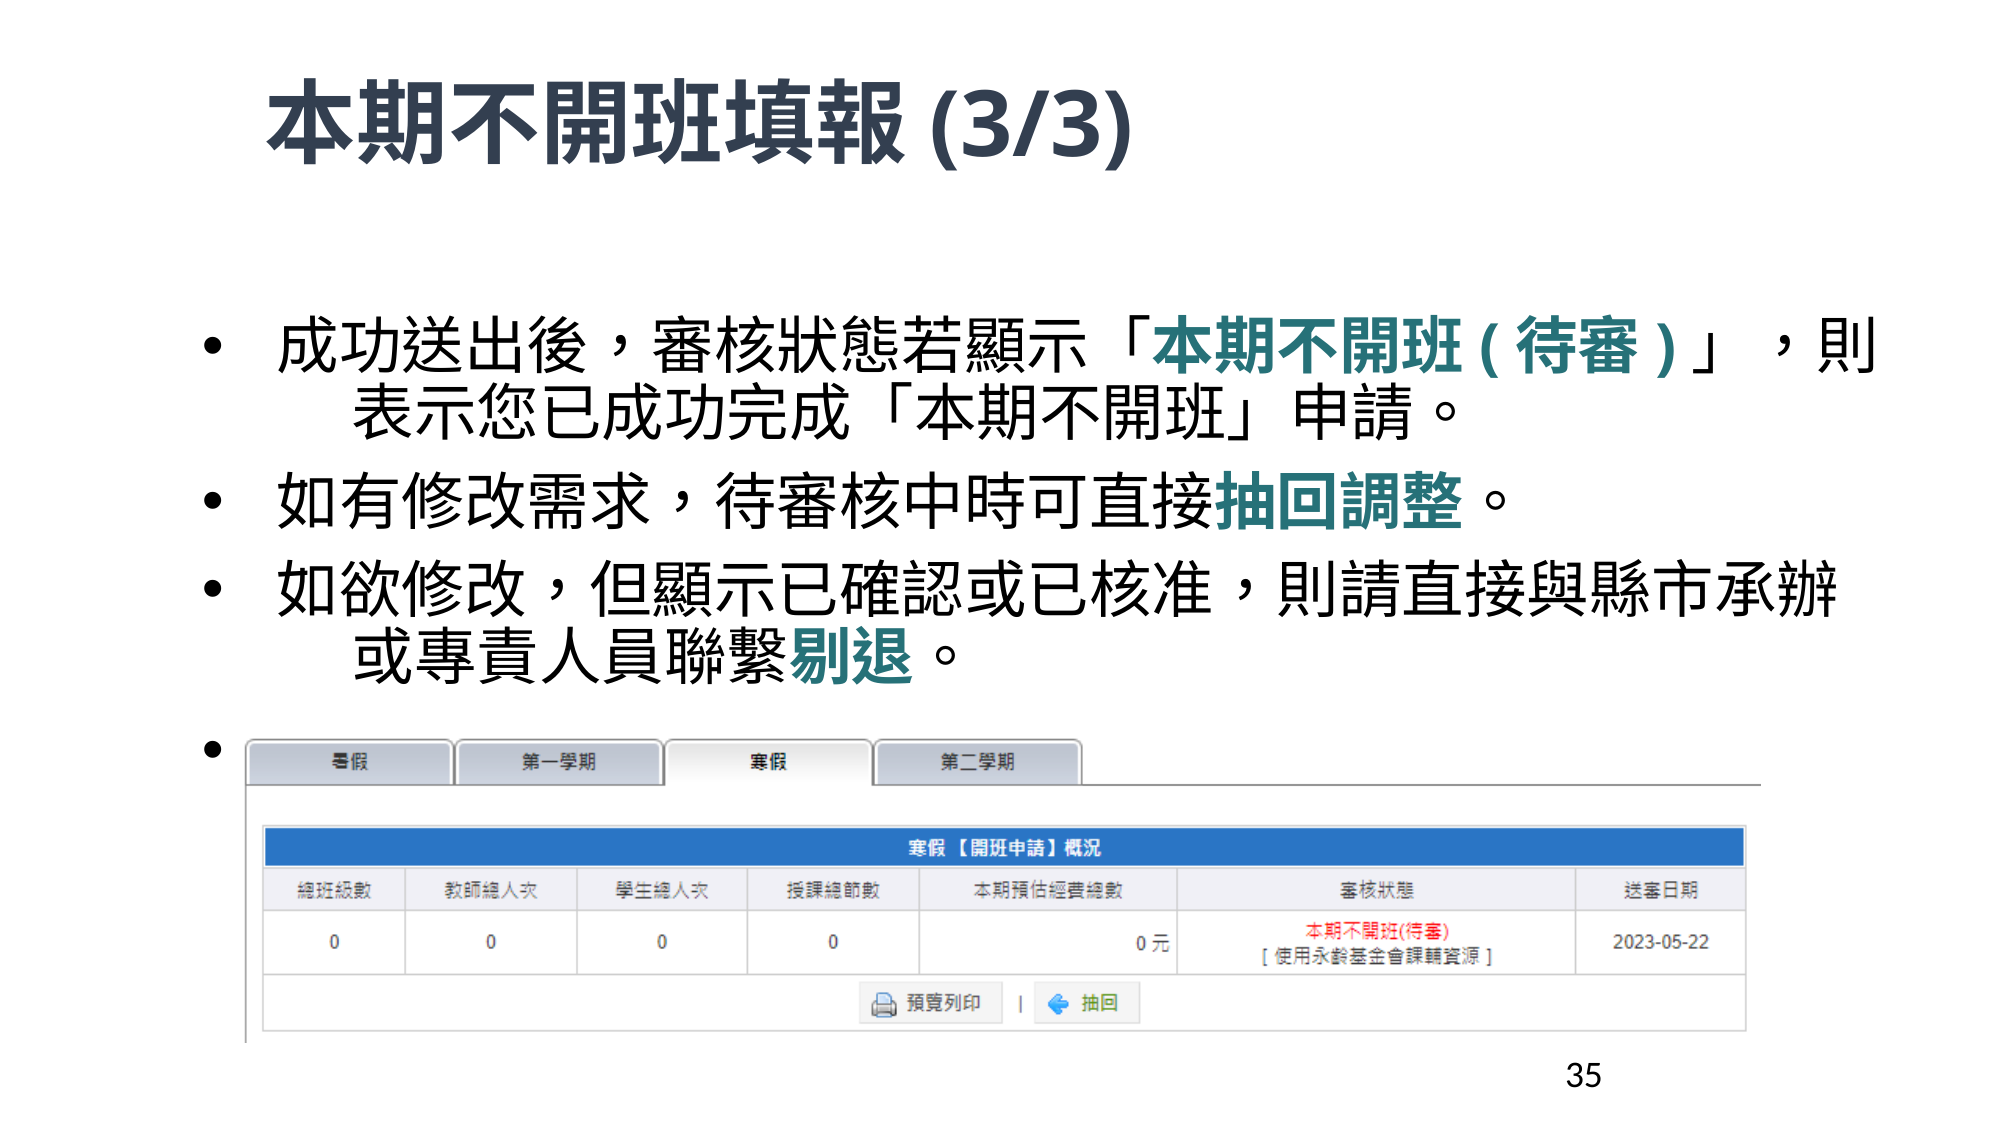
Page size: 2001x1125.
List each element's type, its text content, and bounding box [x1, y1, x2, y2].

picture [239, 725, 1761, 1043]
text_box [1550, 1042, 2000, 1103]
text_box 本期不開班填報(3/3) [250, 58, 1149, 183]
subtitle 成功送出後，審核狀態若顯示「本期不開班(待審)」，則表示您已成功完成「本期不開班」申請。 如有修改需求，待審核中時可直接抽回調整。 如欲修改，但顯示已確認或已核准，則請直接與縣市承辦或專責人員聯繫剔退。 [186, 306, 1900, 996]
